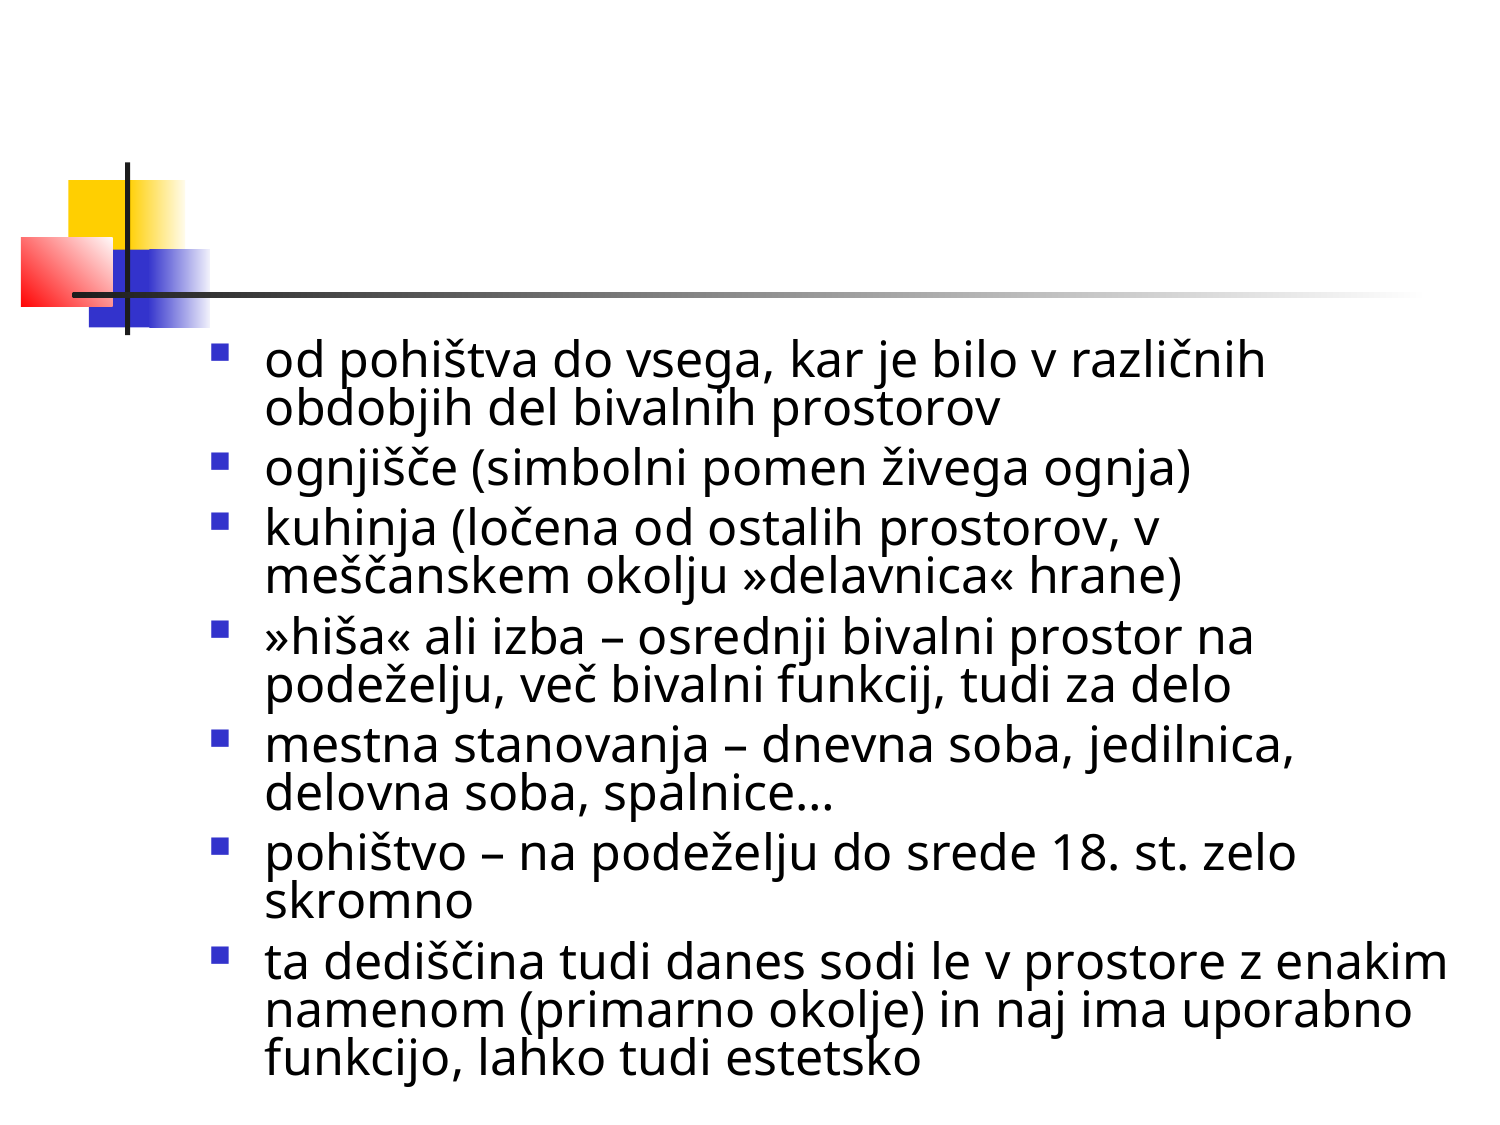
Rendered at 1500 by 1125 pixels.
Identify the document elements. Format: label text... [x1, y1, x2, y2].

list od pohištva do vsega, kar je bilo v različnih obdobjih del bivalnih prostorov ognjišče (simbolni pomen živega ognja) kuhinja (ločena od ostalih prostorov, v meščanskem okolju »delavnica« hrane) »hiša« ali izba – osrednji bivalni prostor na podeželju, več bivalni funkcij, tudi za delo mestna stanovanja – dnevna soba, jedilnica, delovna soba, spalnice… pohištvo – na podeželju do srede 18. st. zelo skromno ta dediščina tudi danes sodi le v prostore z enakim namenom (primarno okolje) in naj ima uporabno funkcijo, lahko tudi estetsko [193, 331, 1469, 1045]
